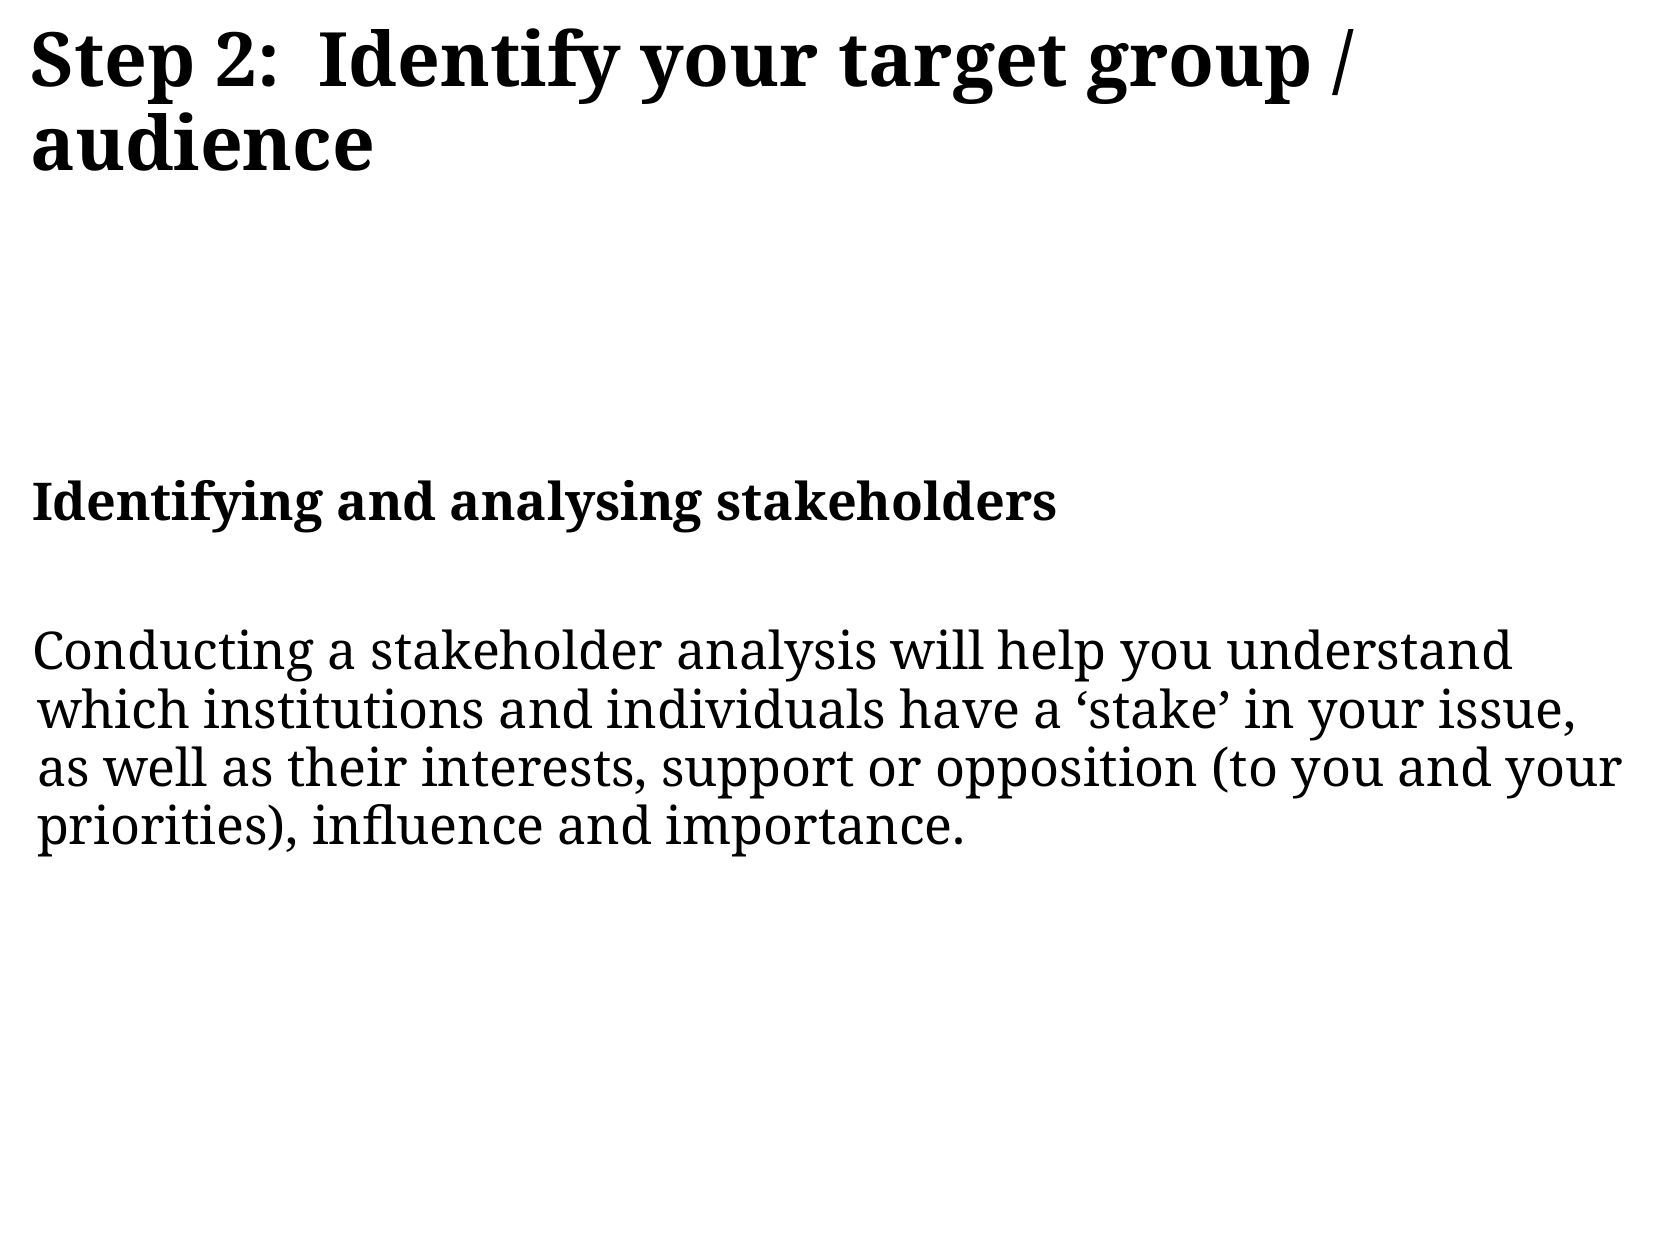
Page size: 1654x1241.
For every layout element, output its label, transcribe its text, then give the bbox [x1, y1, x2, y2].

text_box Identifying and analysing stakeholders Conducting a stakeholder analysis will help you understand which institutions and individuals have a ‘stake’ in your issue, as well as their interests, support or opposition (to you and your priorities), influence and importance. [29, 366, 1625, 964]
title Step 2: Identify your target group / audience [30, 0, 1519, 208]
